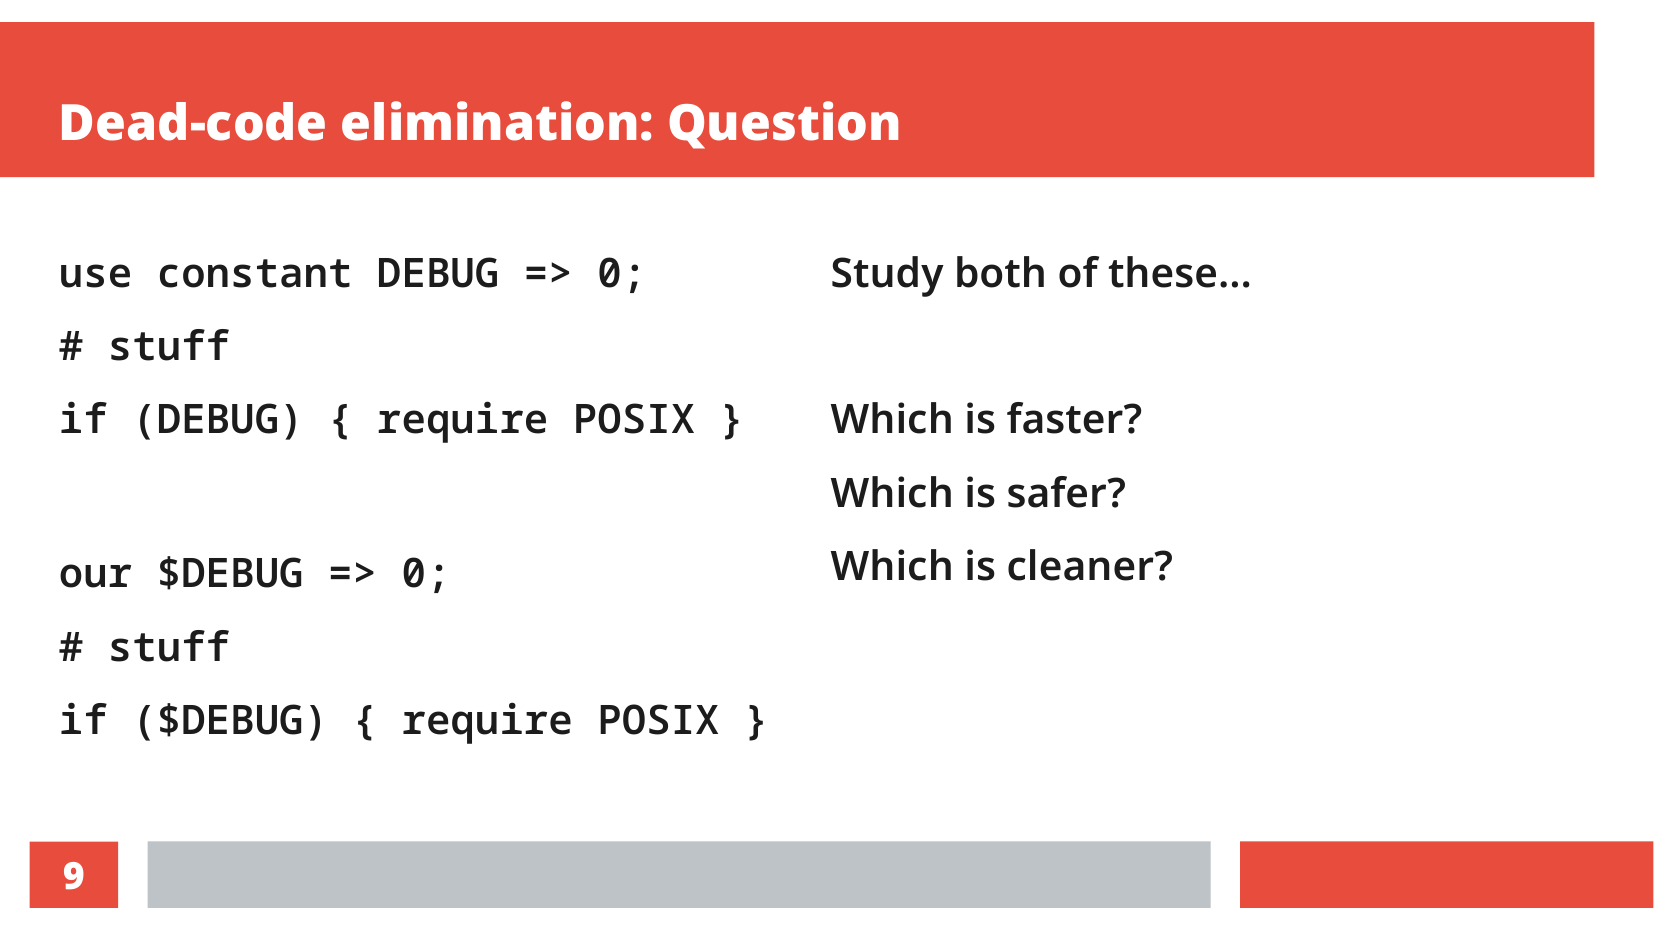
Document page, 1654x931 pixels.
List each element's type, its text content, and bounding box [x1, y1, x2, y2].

title Dead-code elimination: Question [59, 44, 1595, 156]
list use constant DEBUG => 0; # stuff if (DEBUG) { require POSIX } [59, 243, 794, 519]
list Study both of these... Which is faster? Which is safer? Which is cleaner? [830, 243, 1566, 820]
list our $DEBUG => 0; # stuff if ($DEBUG) { require POSIX } [59, 544, 794, 819]
